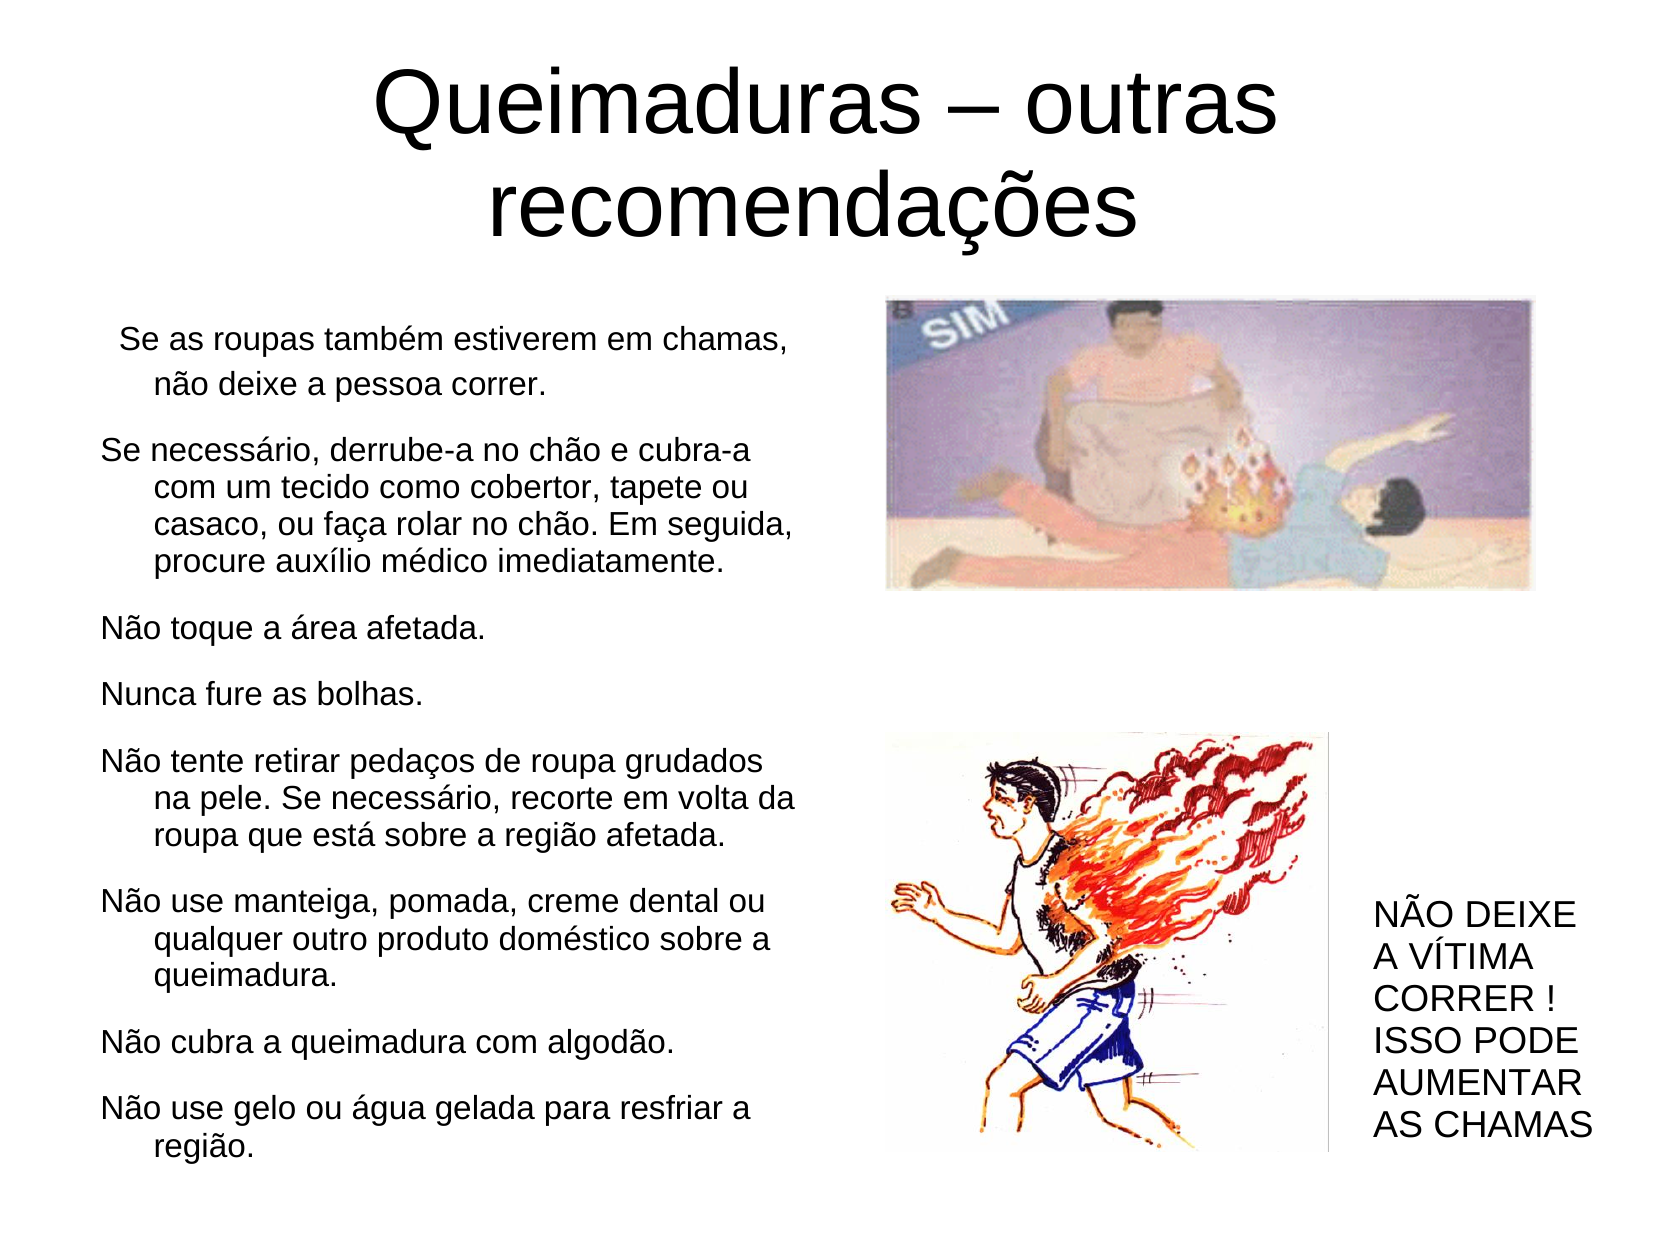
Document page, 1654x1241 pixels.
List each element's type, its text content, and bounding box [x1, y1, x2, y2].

list Se as roupas também estiverem em chamas, não deixe a pessoa correr. Se necessário, derrube-a no chão e cubra-a com um tecido como cobertor, tapete ou casaco, ou faça rolar no chão. Em seguida, procure auxílio médico imediatamente. Não toque a área afetada. Nunca fure as bolhas. Não tente retirar pedaços de roupa grudados na pele. Se necessário, recorte em volta da roupa que está sobre a região afetada. Não use manteiga, pomada, creme dental ou qualquer outro produto doméstico sobre a queimadura. Não cubra a queimadura com algodão. Não use gelo ou água gelada para resfriar a região. [82, 290, 809, 1206]
picture [885, 295, 1536, 591]
title Queimaduras – outras recomendações [82, 49, 1571, 257]
picture [885, 732, 1329, 1152]
text_box NÃO DEIXE A VÍTIMA CORRER ! ISSO PODE AUMENTAR AS CHAMAS [1358, 885, 1609, 1153]
chart [845, 290, 1572, 681]
